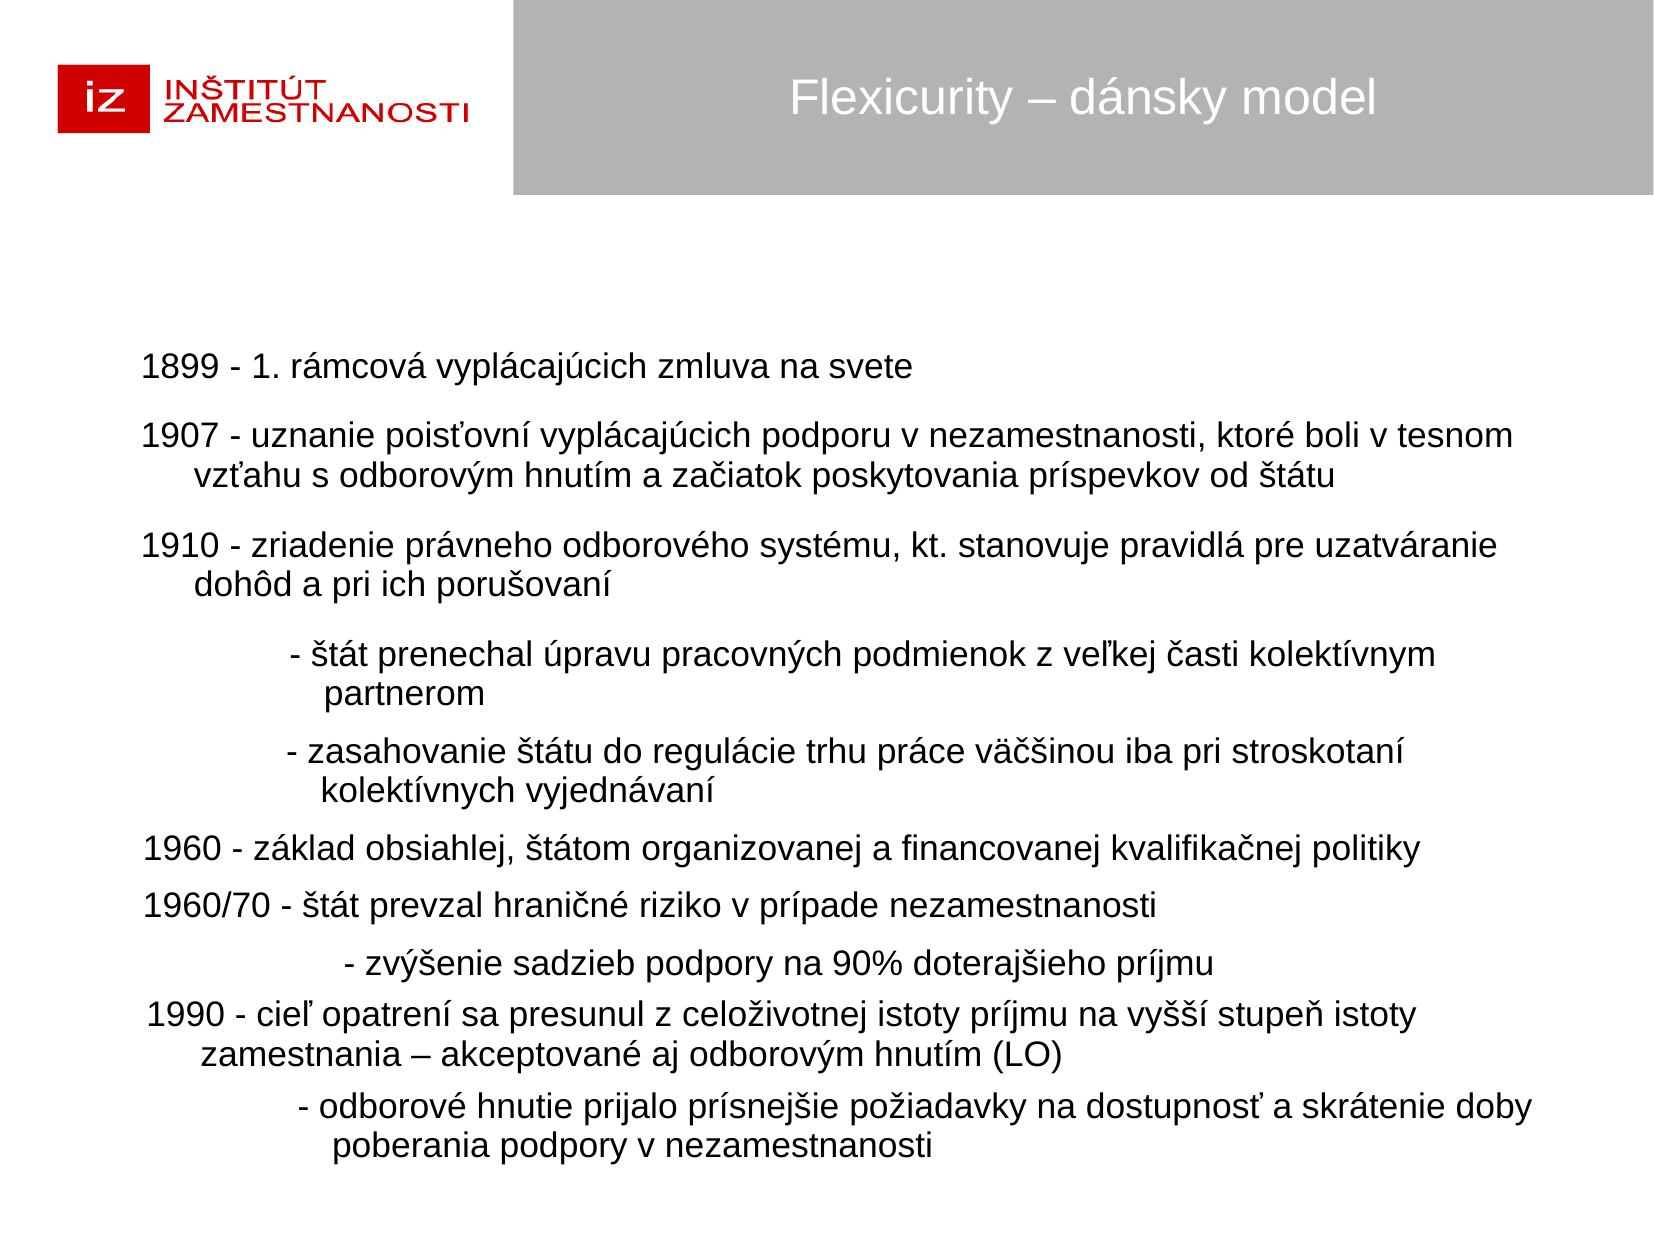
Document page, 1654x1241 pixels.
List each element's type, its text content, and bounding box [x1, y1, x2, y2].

text_box Flexicurity – dánsky model [513, 0, 1654, 195]
picture [6, 5, 513, 189]
list 1899 - 1. rámcová vyplácajúcich zmluva na svete 1907 - uznanie poisťovní vyplácajúcich podporu v nezamestnanosti, ktoré boli v tesnom vzťahu s odborovým hnutím a začiatok poskytovania príspevkov od štátu 1910 - zriadenie právneho odborového systému, kt. stanovuje pravidlá pre uzatváranie dohôd a pri ich porušovaní - štát prenechal úpravu pracovných podmienok z veľkej časti kolektívnym partnerom - zasahovanie štátu do regulácie trhu práce väčšinou iba pri stroskotaní kolektívnych vyjednávaní 1960 - základ obsiahlej, štátom organizovanej a financovanej kvalifikačnej politiky 1960/70 - štát prevzal hraničné riziko v prípade nezamestnanosti - zvýšenie sadzieb podpory na 90% doterajšieho príjmu 1990 - cieľ opatrení sa presunul z celoživotnej istoty príjmu na vyšší stupeň istoty zamestnania – akceptované aj odborovým hnutím (LO) - odborové hnutie prijalo prísnejšie požiadavky na dostupnosť a skrátenie doby poberania podpory v nezamestnanosti [123, 346, 1536, 1214]
text_box [0, 0, 1654, 196]
